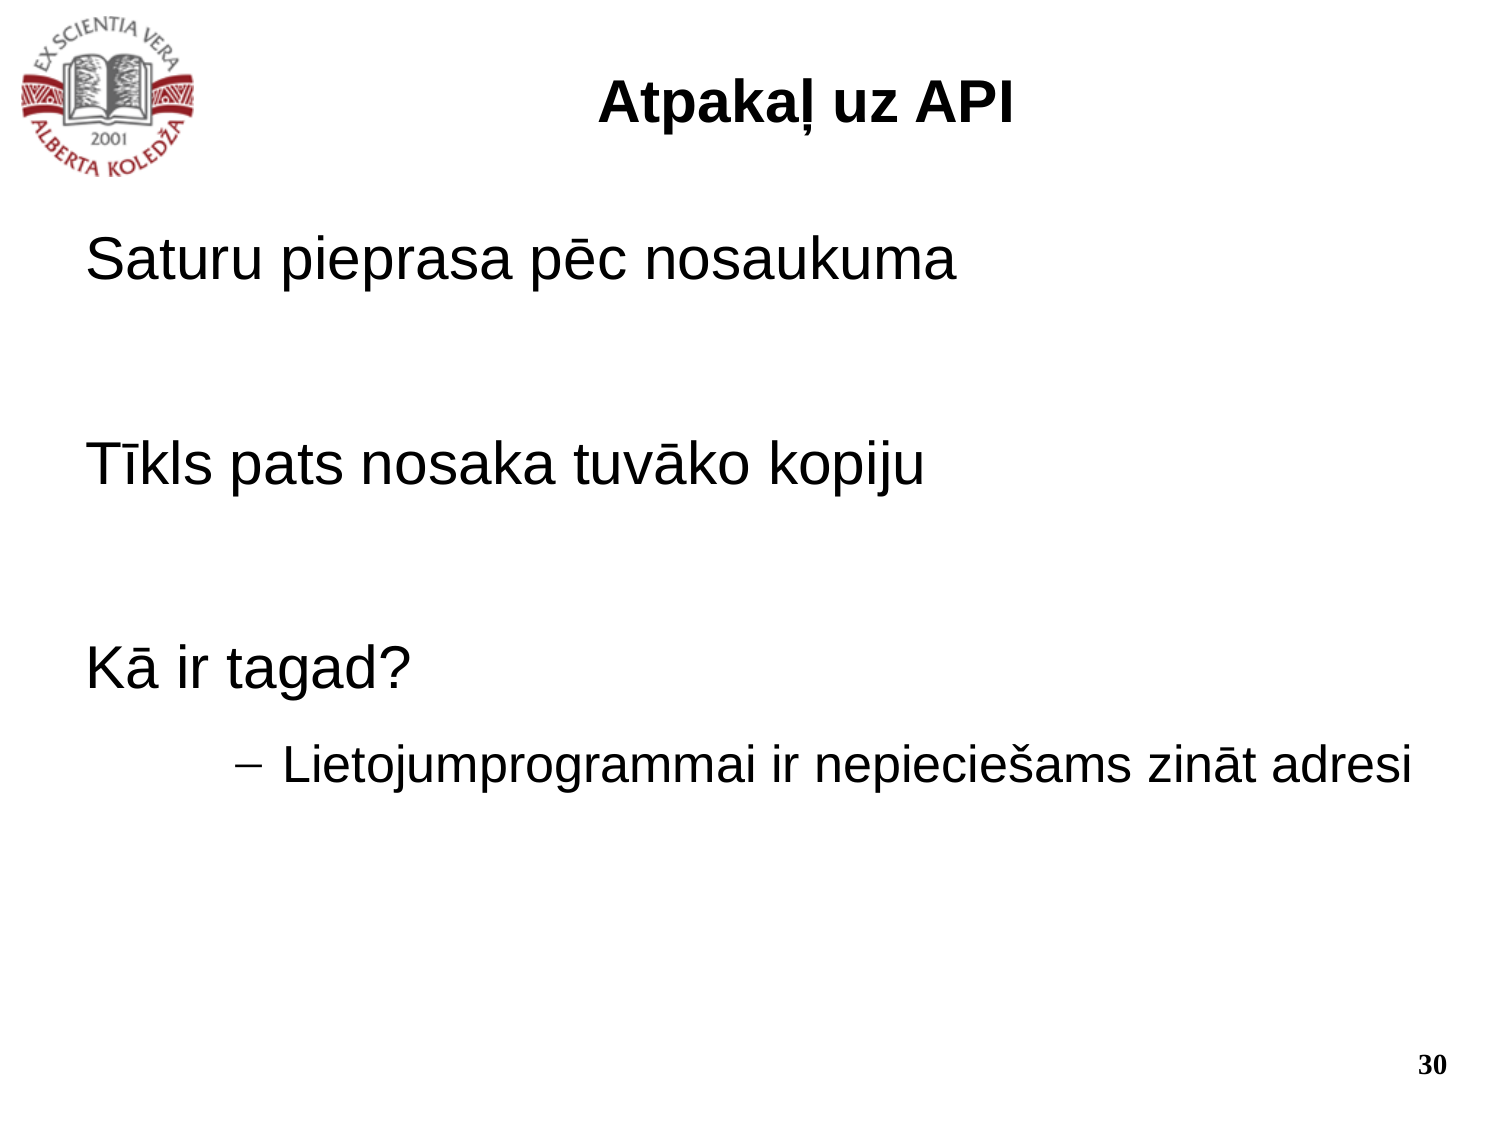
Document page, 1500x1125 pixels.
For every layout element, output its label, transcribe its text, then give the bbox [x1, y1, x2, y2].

title Atpakaļ uz API [187, 44, 1425, 150]
picture [21, 16, 194, 177]
text_box <skaitlis> [1312, 1037, 1463, 1101]
list Saturu pieprasa pēc nosaukuma Tīkls pats nosaka tuvāko kopiju Kā ir tagad? Lietojumprogrammai ir nepieciešams zināt adresi [85, 216, 1436, 959]
